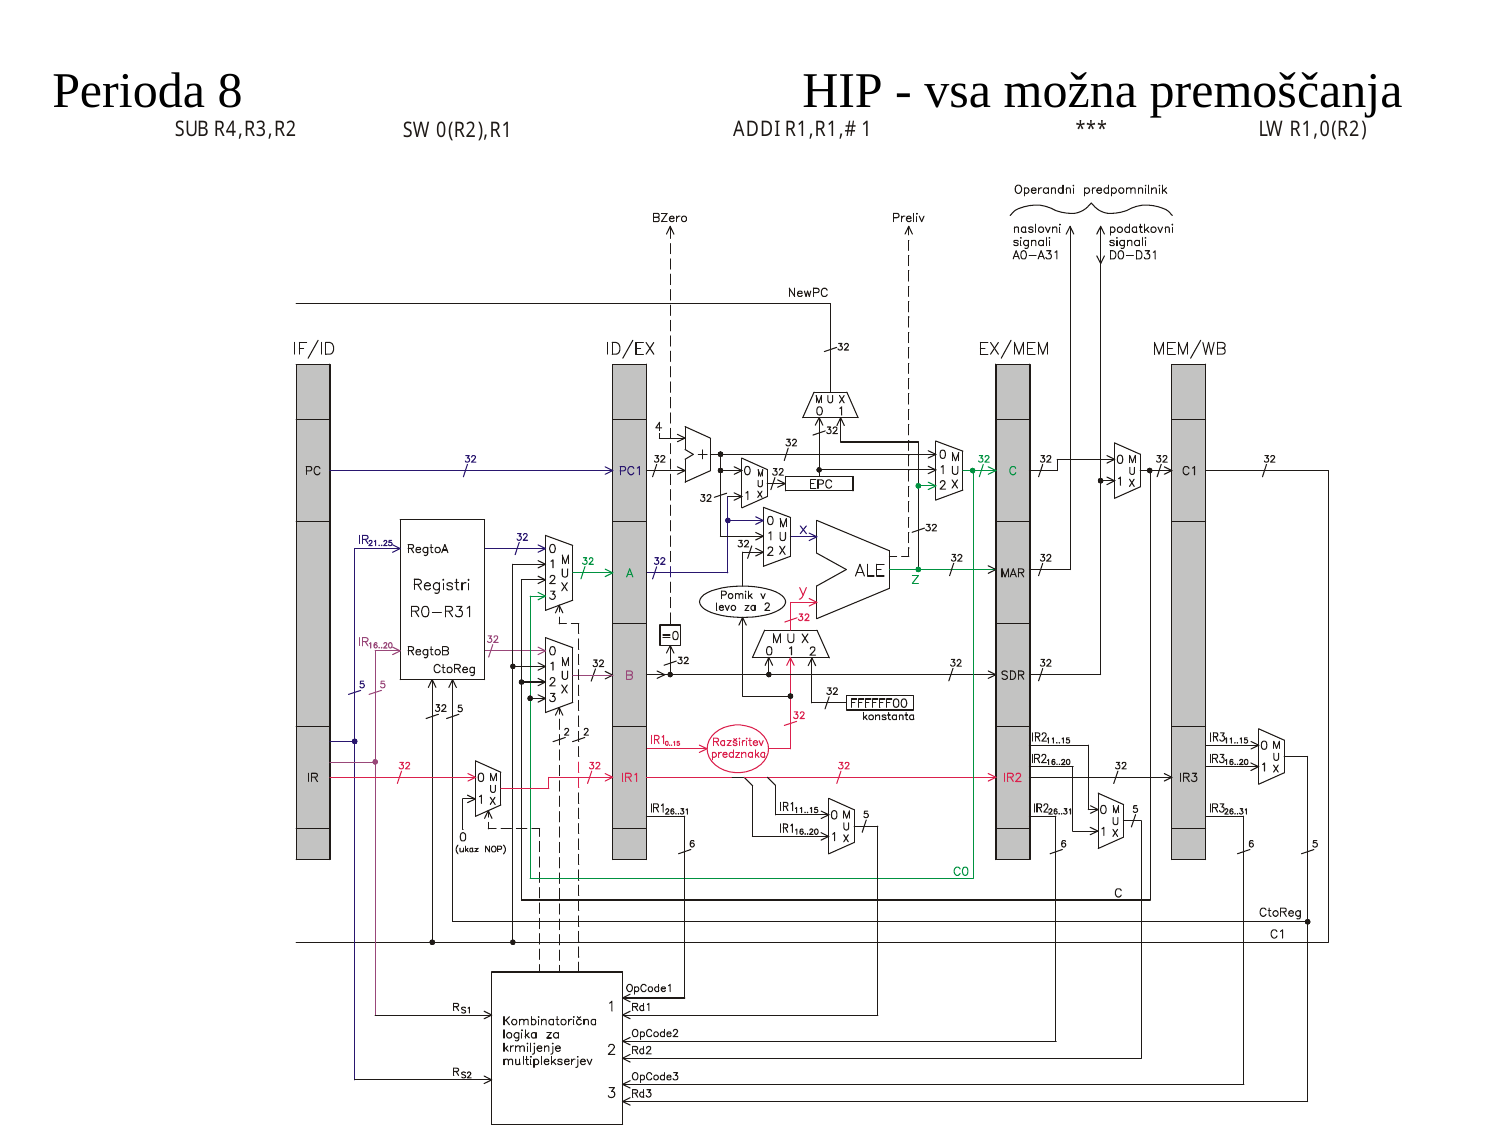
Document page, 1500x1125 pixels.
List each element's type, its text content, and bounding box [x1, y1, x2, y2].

text_box Perioda 8 HIP - vsa možna premoščanja [37, 49, 1476, 126]
picture [174, 120, 1366, 1125]
